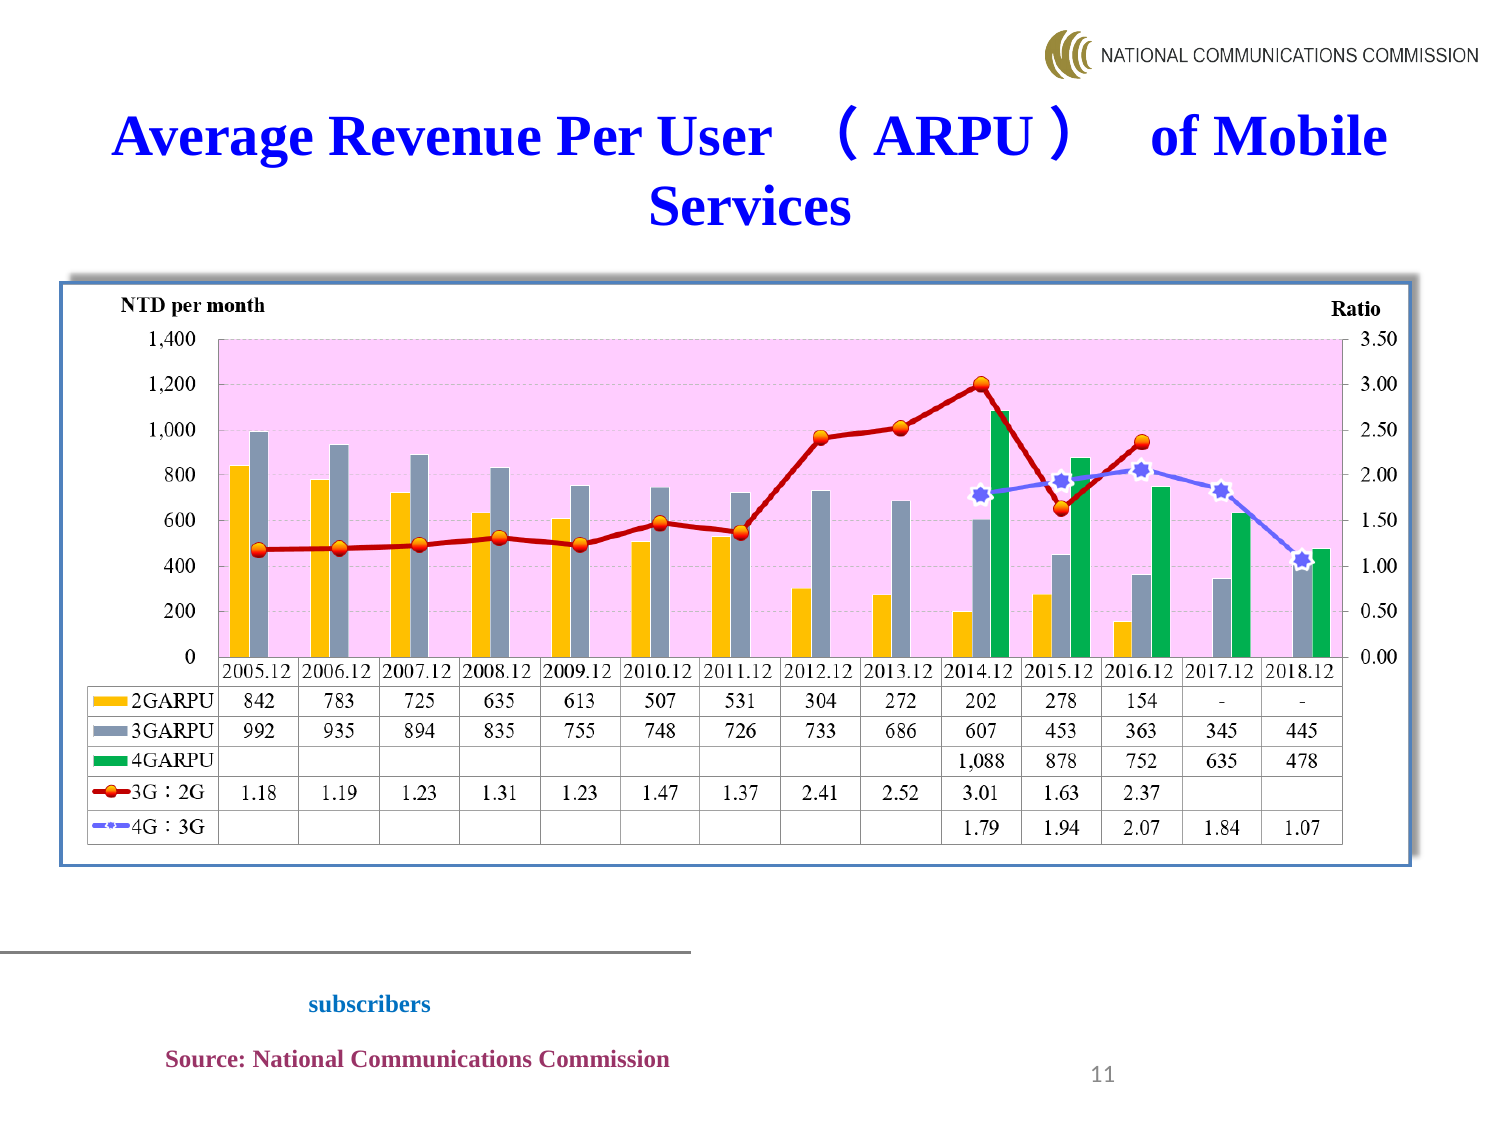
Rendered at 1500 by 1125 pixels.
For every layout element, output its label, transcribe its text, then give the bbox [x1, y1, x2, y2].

picture [59, 266, 1426, 867]
text_box Source: National Communications Commission [0, 1035, 703, 1081]
text_box [1074, 1042, 1426, 1103]
text_box Average Revenue Per User （ARPU） of Mobile Services [0, 90, 1500, 216]
text_box Note: ARPU of mobile phone refers to total amount of mobile phone revenue per month divided by the number of mobile phone subscribers [0, 975, 1500, 1023]
picture [1045, 30, 1479, 79]
